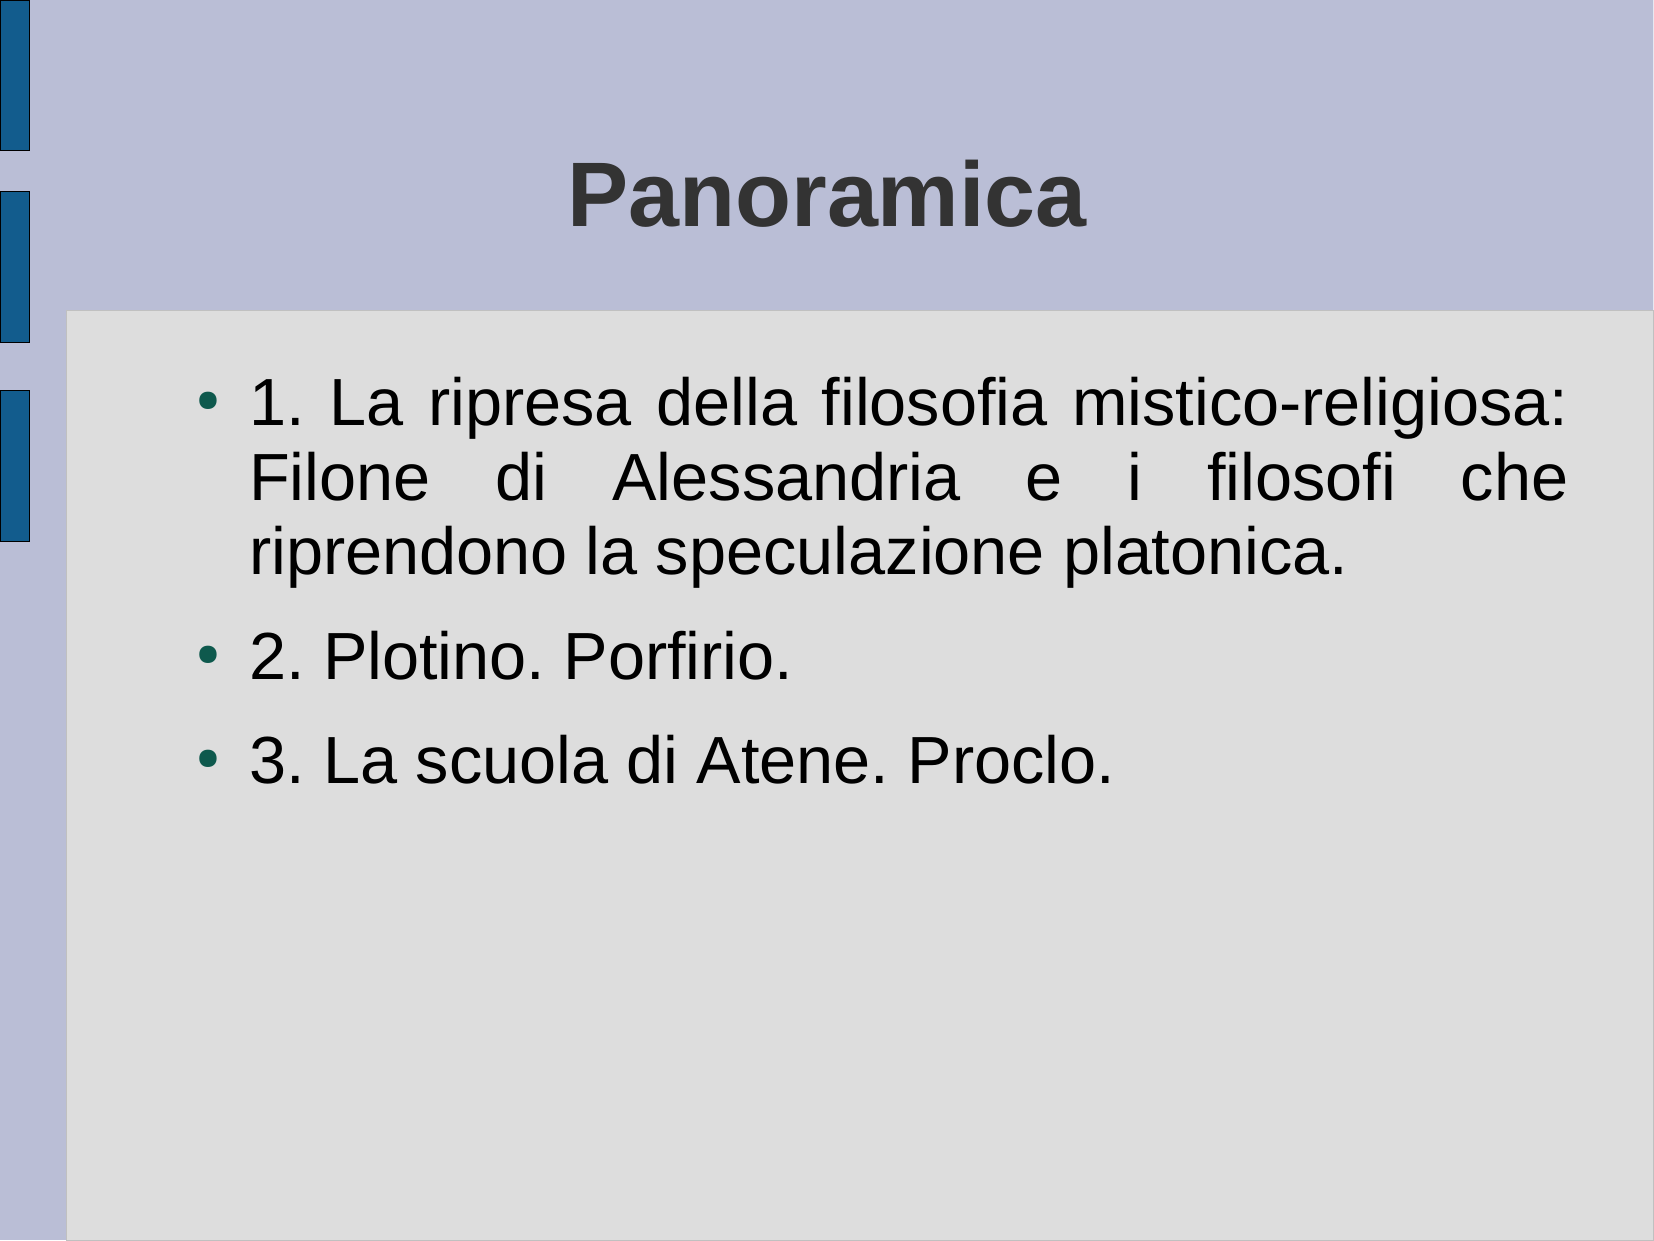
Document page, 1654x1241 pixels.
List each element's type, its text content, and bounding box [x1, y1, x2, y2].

title Panoramica [121, 91, 1534, 299]
list 1. La ripresa della filosofia mistico-religiosa: Filone di Alessandria e i filosofi che riprendono la speculazione platonica. 2. Plotino. Porfirio. 3. La scuola di Atene. Proclo. [178, 364, 1570, 1147]
